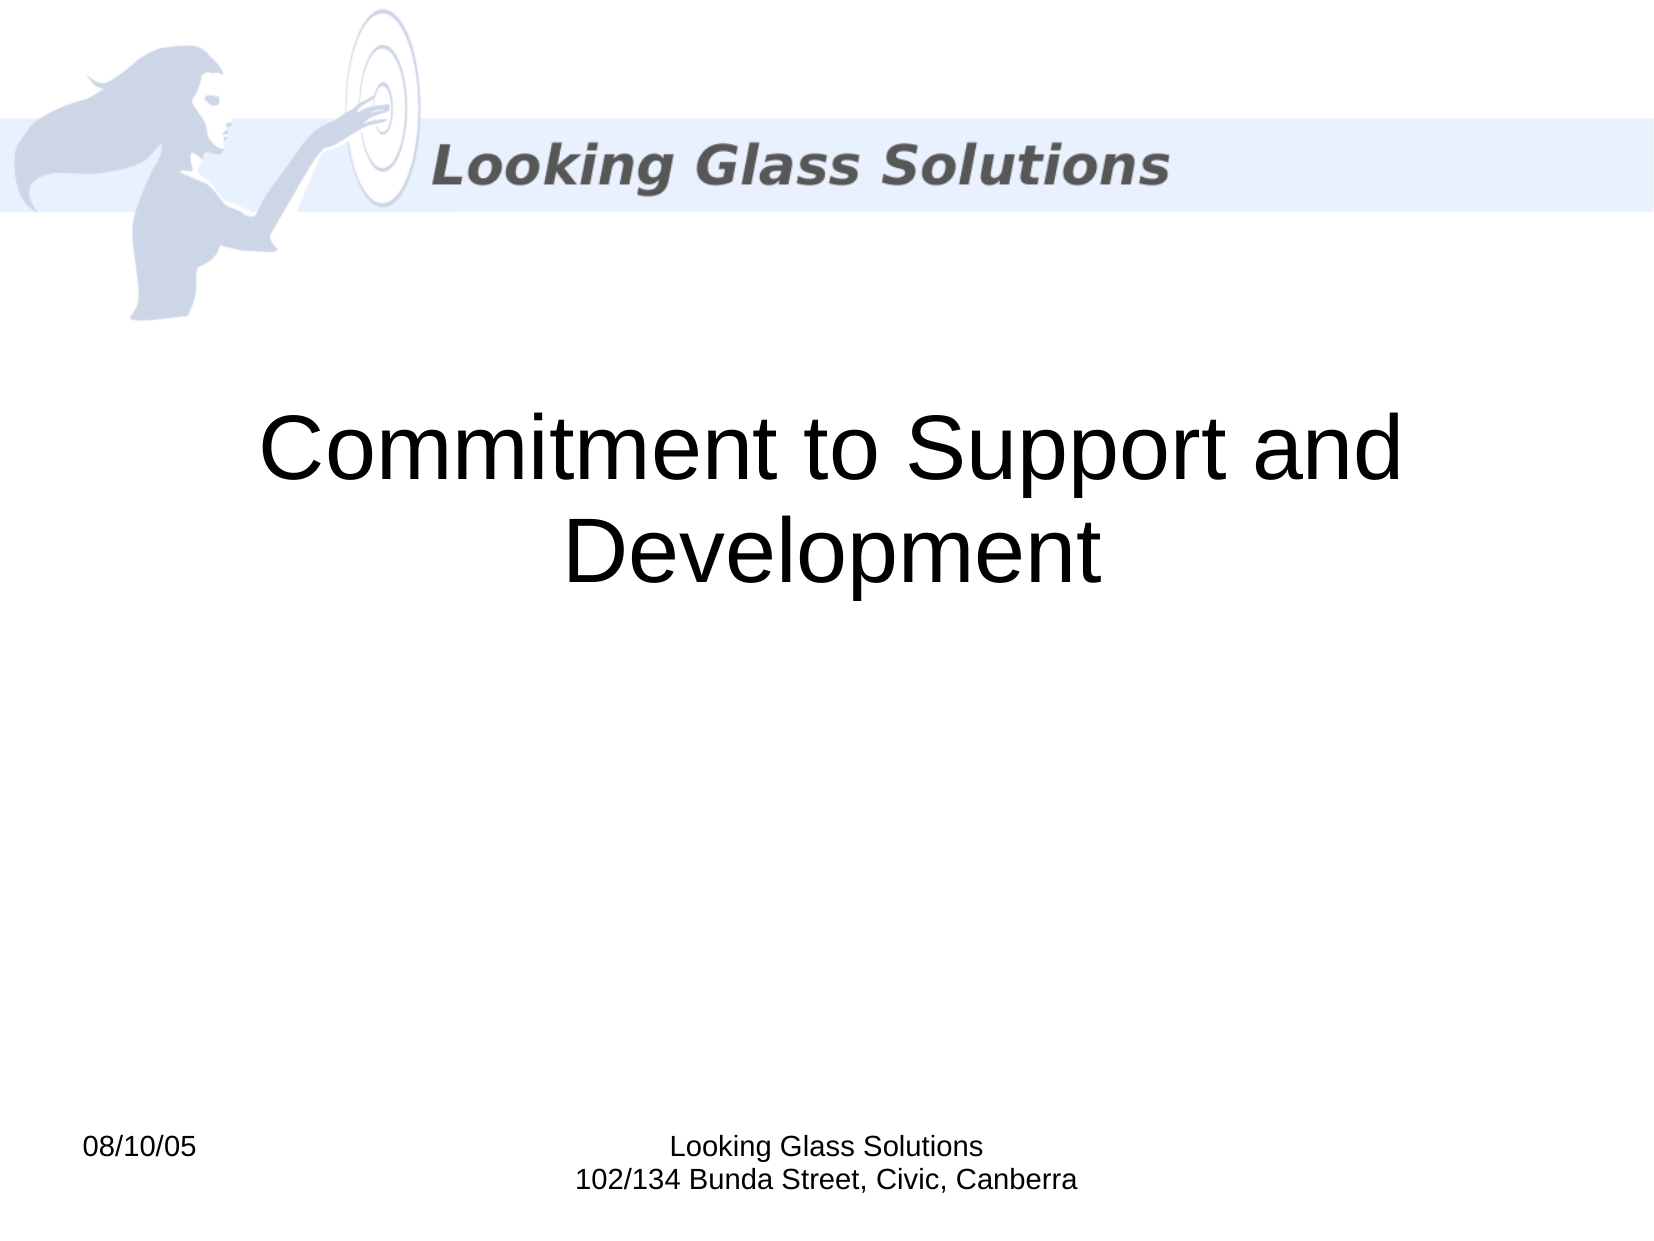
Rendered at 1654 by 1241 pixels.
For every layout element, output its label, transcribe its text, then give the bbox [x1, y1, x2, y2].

title Commitment to Support and Development [88, 395, 1577, 603]
picture [0, 0, 1654, 325]
